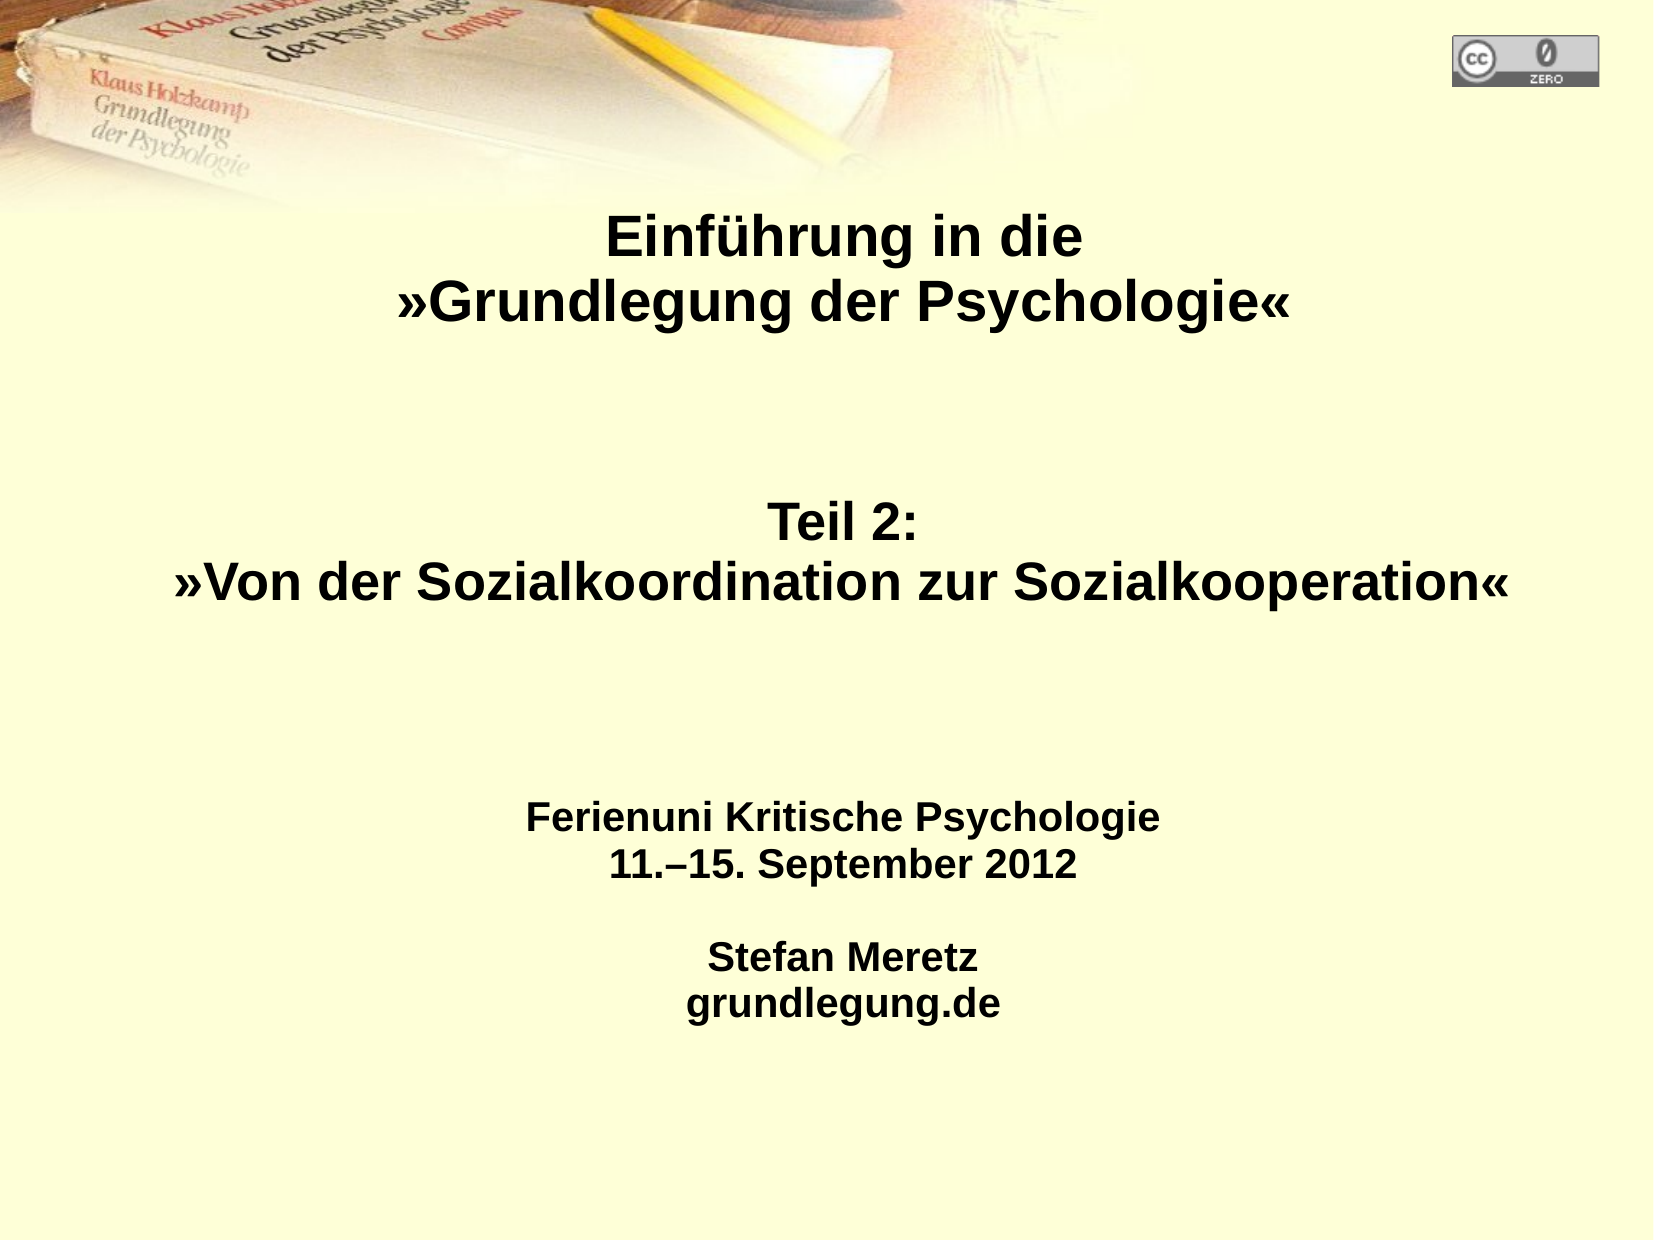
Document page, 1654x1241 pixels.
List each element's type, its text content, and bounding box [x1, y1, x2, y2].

subtitle Teil 2: »Von der Sozialkoordination zur Sozialkooperation« Ferienuni Kritische Psychologie 11.–15. September 2012 Stefan Meretz grundlegung.de [80, 301, 1607, 1217]
picture [0, 0, 1156, 213]
title Einführung in die »Grundlegung der Psychologie« [82, 138, 1607, 301]
picture [1452, 35, 1600, 87]
